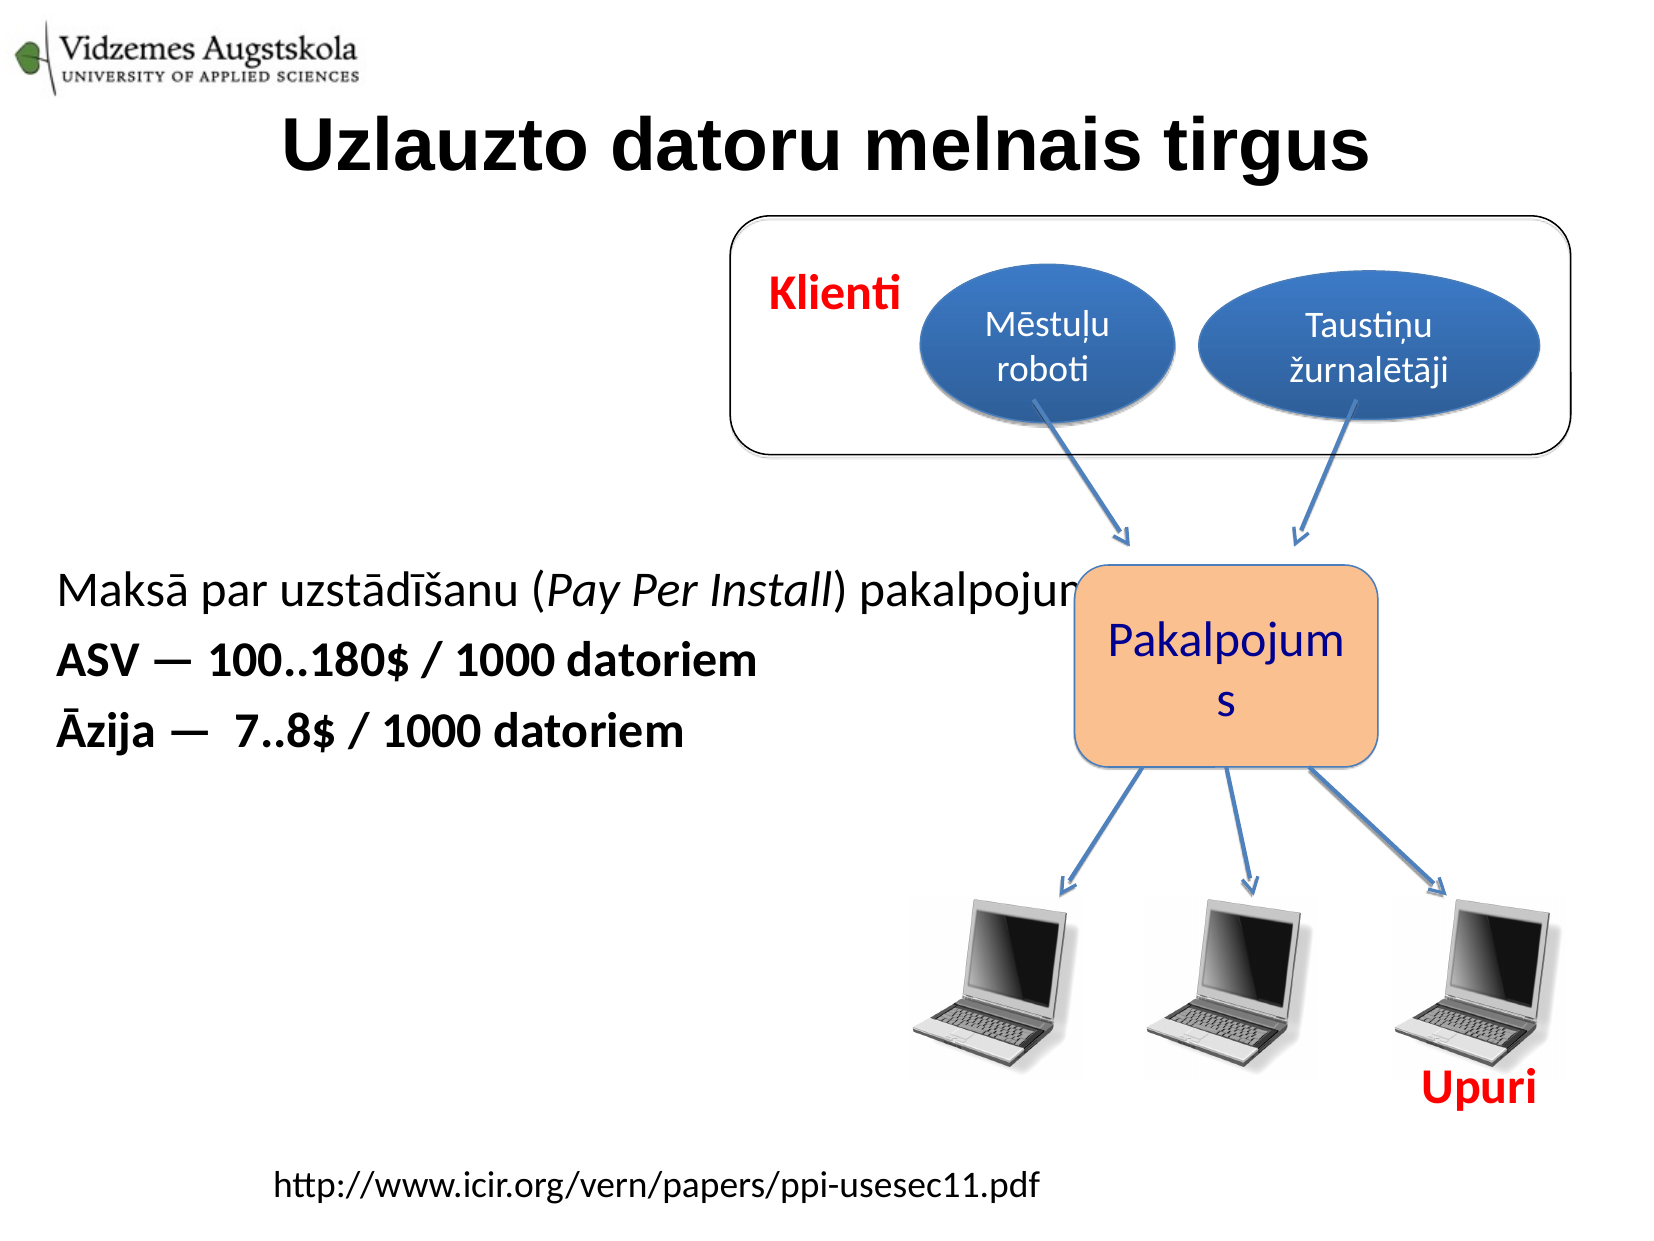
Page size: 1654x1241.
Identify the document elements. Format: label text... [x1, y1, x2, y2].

text_box http://www.icir.org/vern/papers/ppi-usesec11.pdf [258, 1152, 1065, 1213]
list Maksā par uzstādīšanu (Pay Per Install) pakalpojums: ASV — 100..180$ / 1000 datoriem Āzija — 7..8$ / 1000 datoriem [41, 478, 1530, 1240]
picture [909, 895, 1084, 1080]
text_box Taustiņu žurnalētāji [1198, 270, 1540, 420]
text_box Mēstuļu roboti [920, 264, 1175, 423]
text_box Upuri [1406, 1045, 1553, 1121]
picture [1143, 895, 1318, 1080]
title Uzlauzto datoru melnais tirgus [82, 104, 1571, 189]
picture [1391, 895, 1567, 1080]
text_box Klienti [754, 252, 917, 328]
picture [5, 2, 368, 113]
text_box Pakalpojums [1074, 564, 1378, 768]
